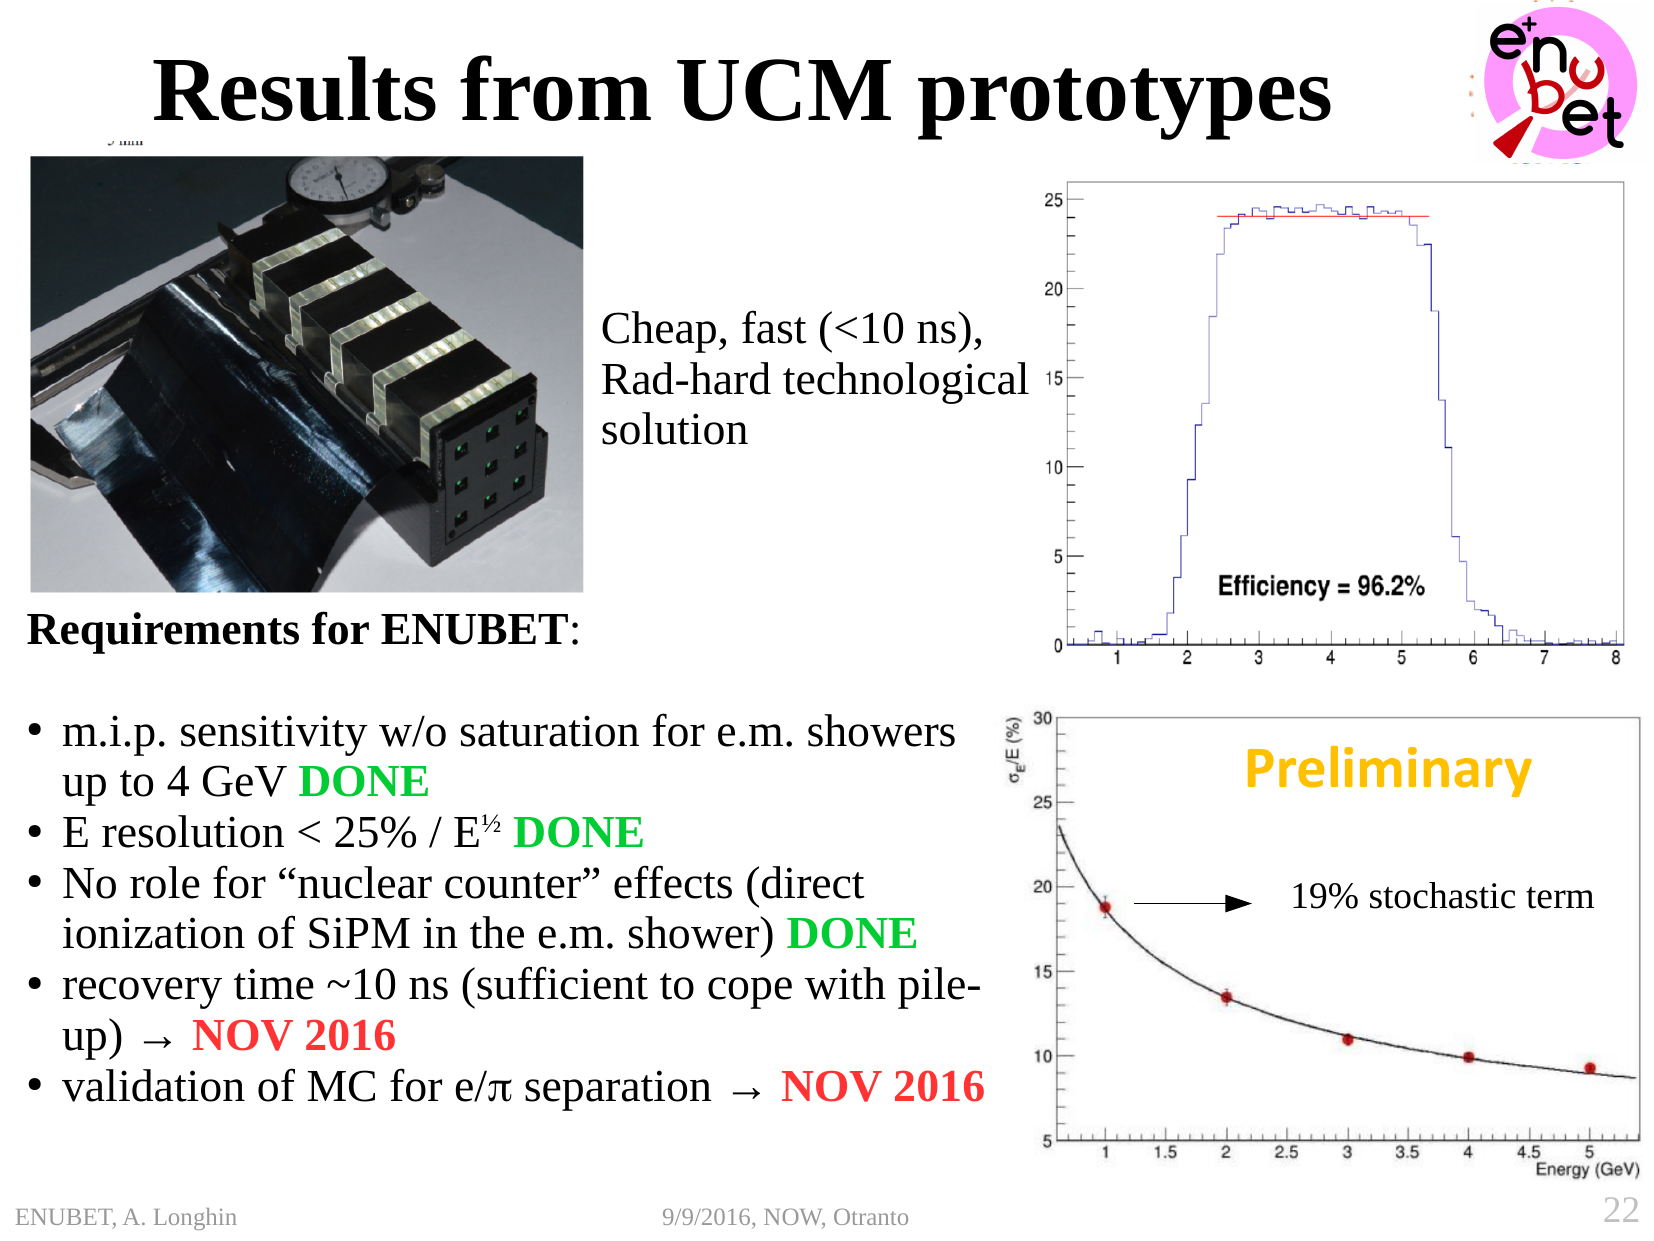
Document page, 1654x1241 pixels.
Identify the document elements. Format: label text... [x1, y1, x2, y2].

text_box Cheap, fast (<10 ns), Rad-hard technological solution [586, 295, 1099, 464]
text_box Requirements for ENUBET: m.i.p. sensitivity w/o saturation for e.m. showers up to 4 GeV DONE E resolution < 25% / E½ DONE No role for “nuclear counter” effects (direct ionization of SiPM in the e.m. shower) DONE recovery time ~10 ns (sufficient to cope with pile-up) → NOV 2016 validation of MC for e/p separation → NOV 2016 [11, 596, 1016, 1168]
title Results from UCM prototypes [0, 31, 1488, 148]
text_box 19% stochastic term [1275, 868, 1630, 928]
picture [992, 169, 1643, 1182]
picture [0, 141, 626, 609]
picture [1463, 0, 1653, 164]
